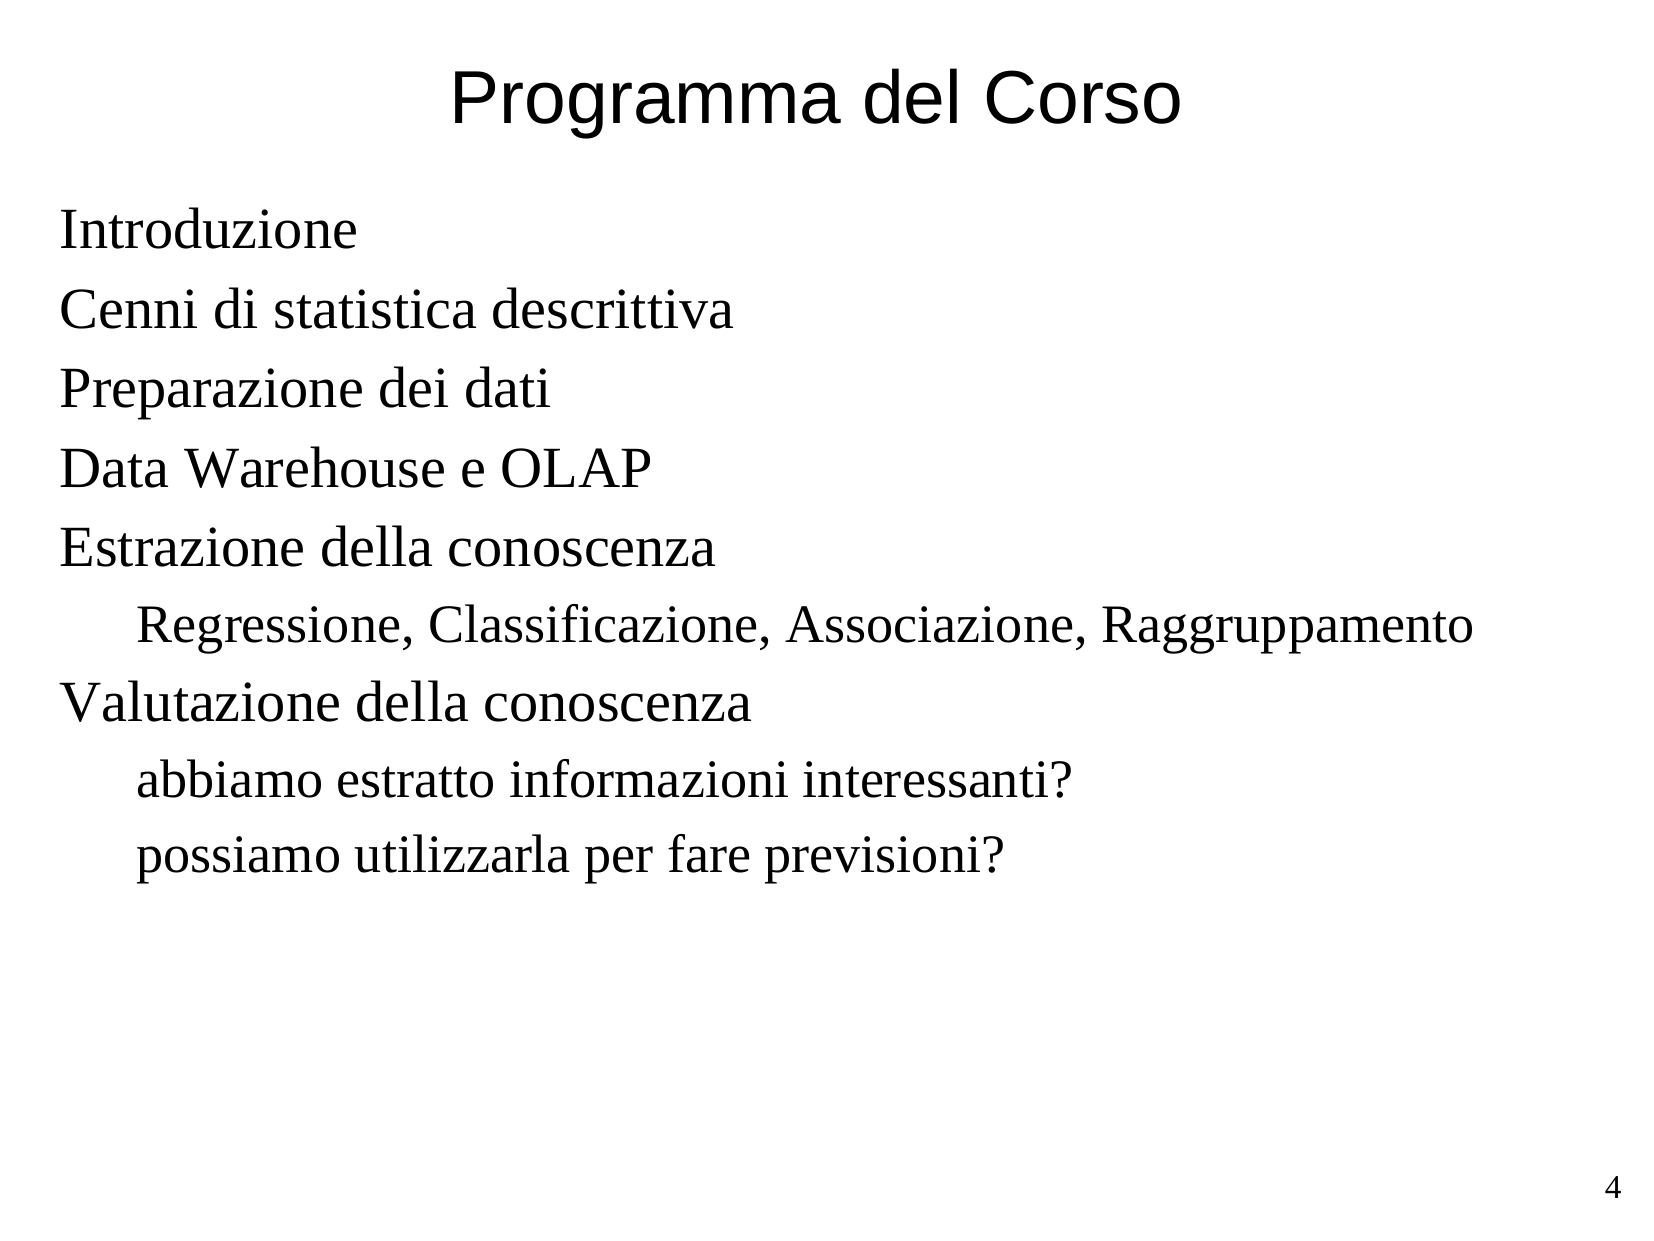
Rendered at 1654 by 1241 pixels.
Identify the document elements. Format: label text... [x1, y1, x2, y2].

title Programma del Corso [37, 30, 1617, 166]
list Introduzione Cenni di statistica descrittiva Preparazione dei dati Data Warehouse e OLAP Estrazione della conoscenza Regressione, Classificazione, Associazione, Raggruppamento Valutazione della conoscenza abbiamo estratto informazioni interessanti? possiamo utilizzarla per fare previsioni? [42, 196, 1612, 1187]
